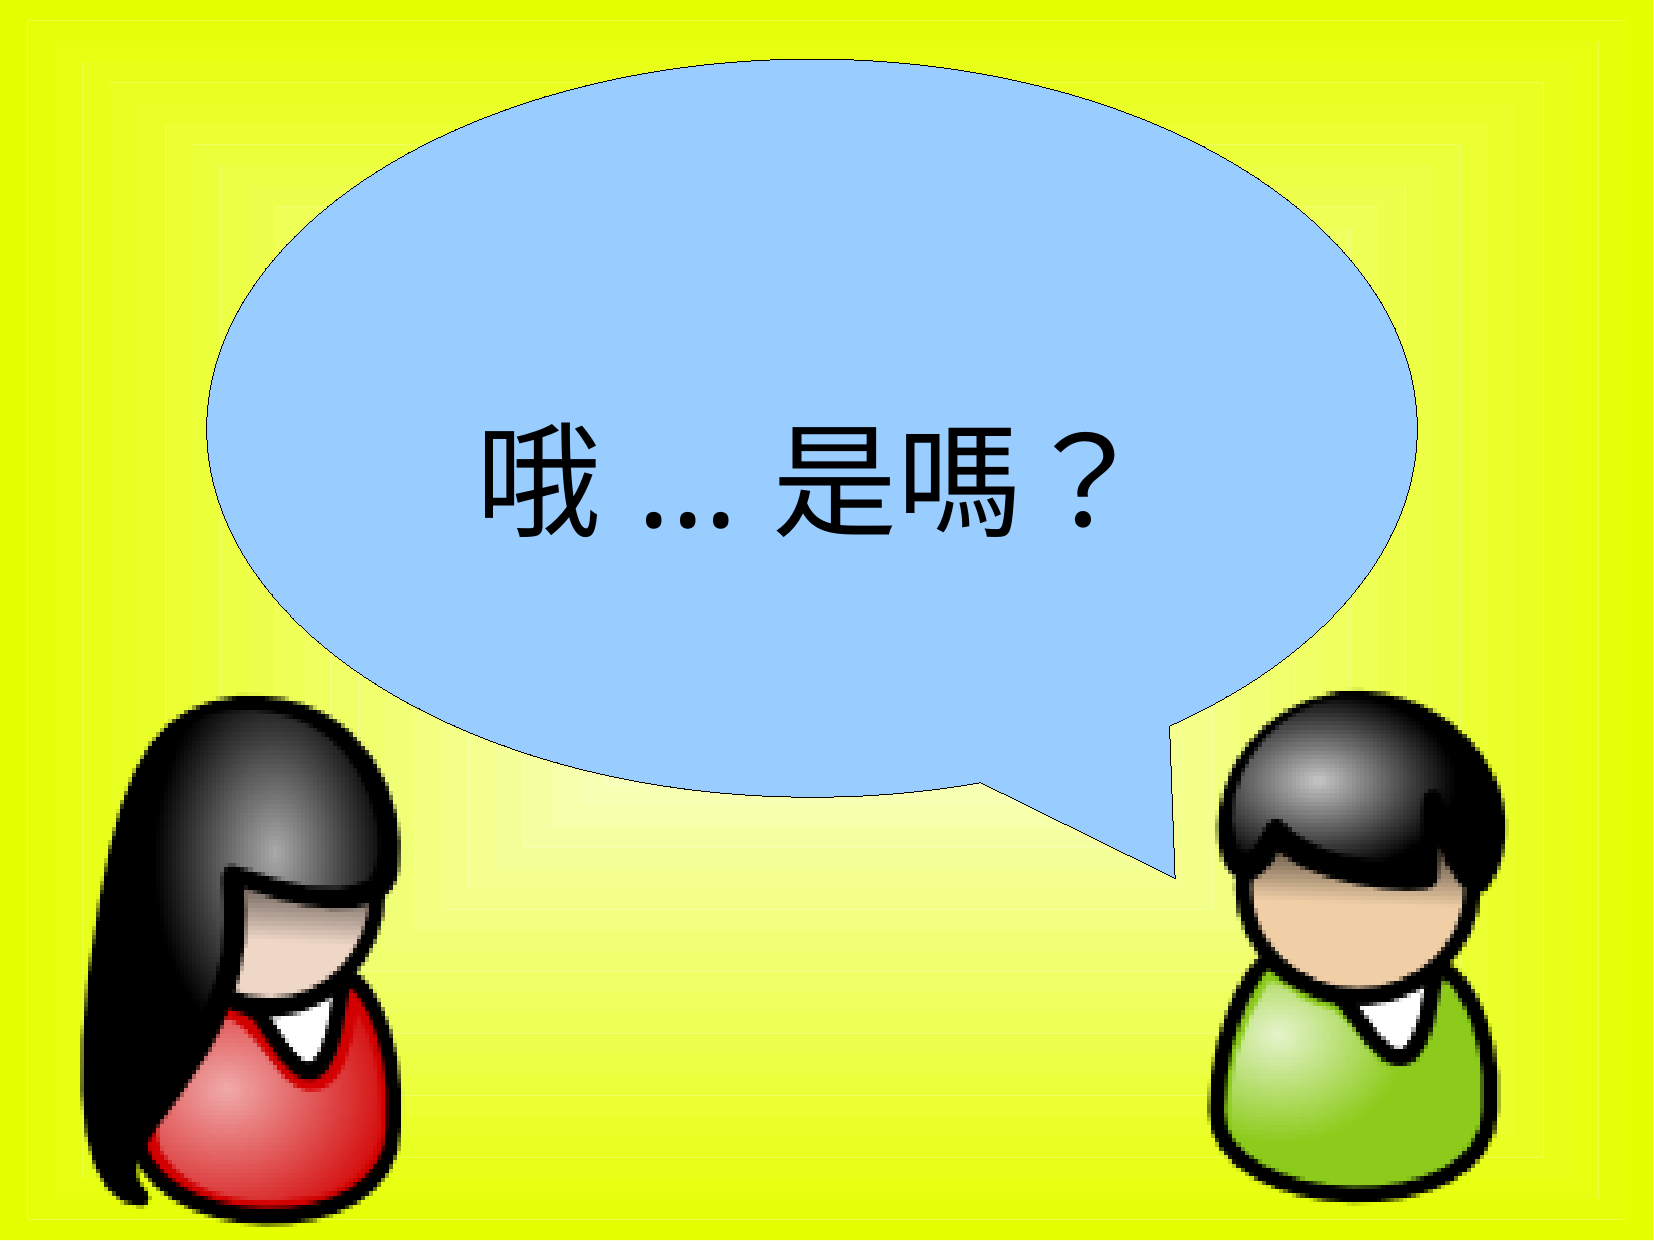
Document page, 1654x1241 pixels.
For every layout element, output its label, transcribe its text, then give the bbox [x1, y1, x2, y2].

text_box 哦...是嗎？ [206, 59, 1418, 879]
picture [0, 679, 502, 1241]
picture [1092, 679, 1625, 1211]
